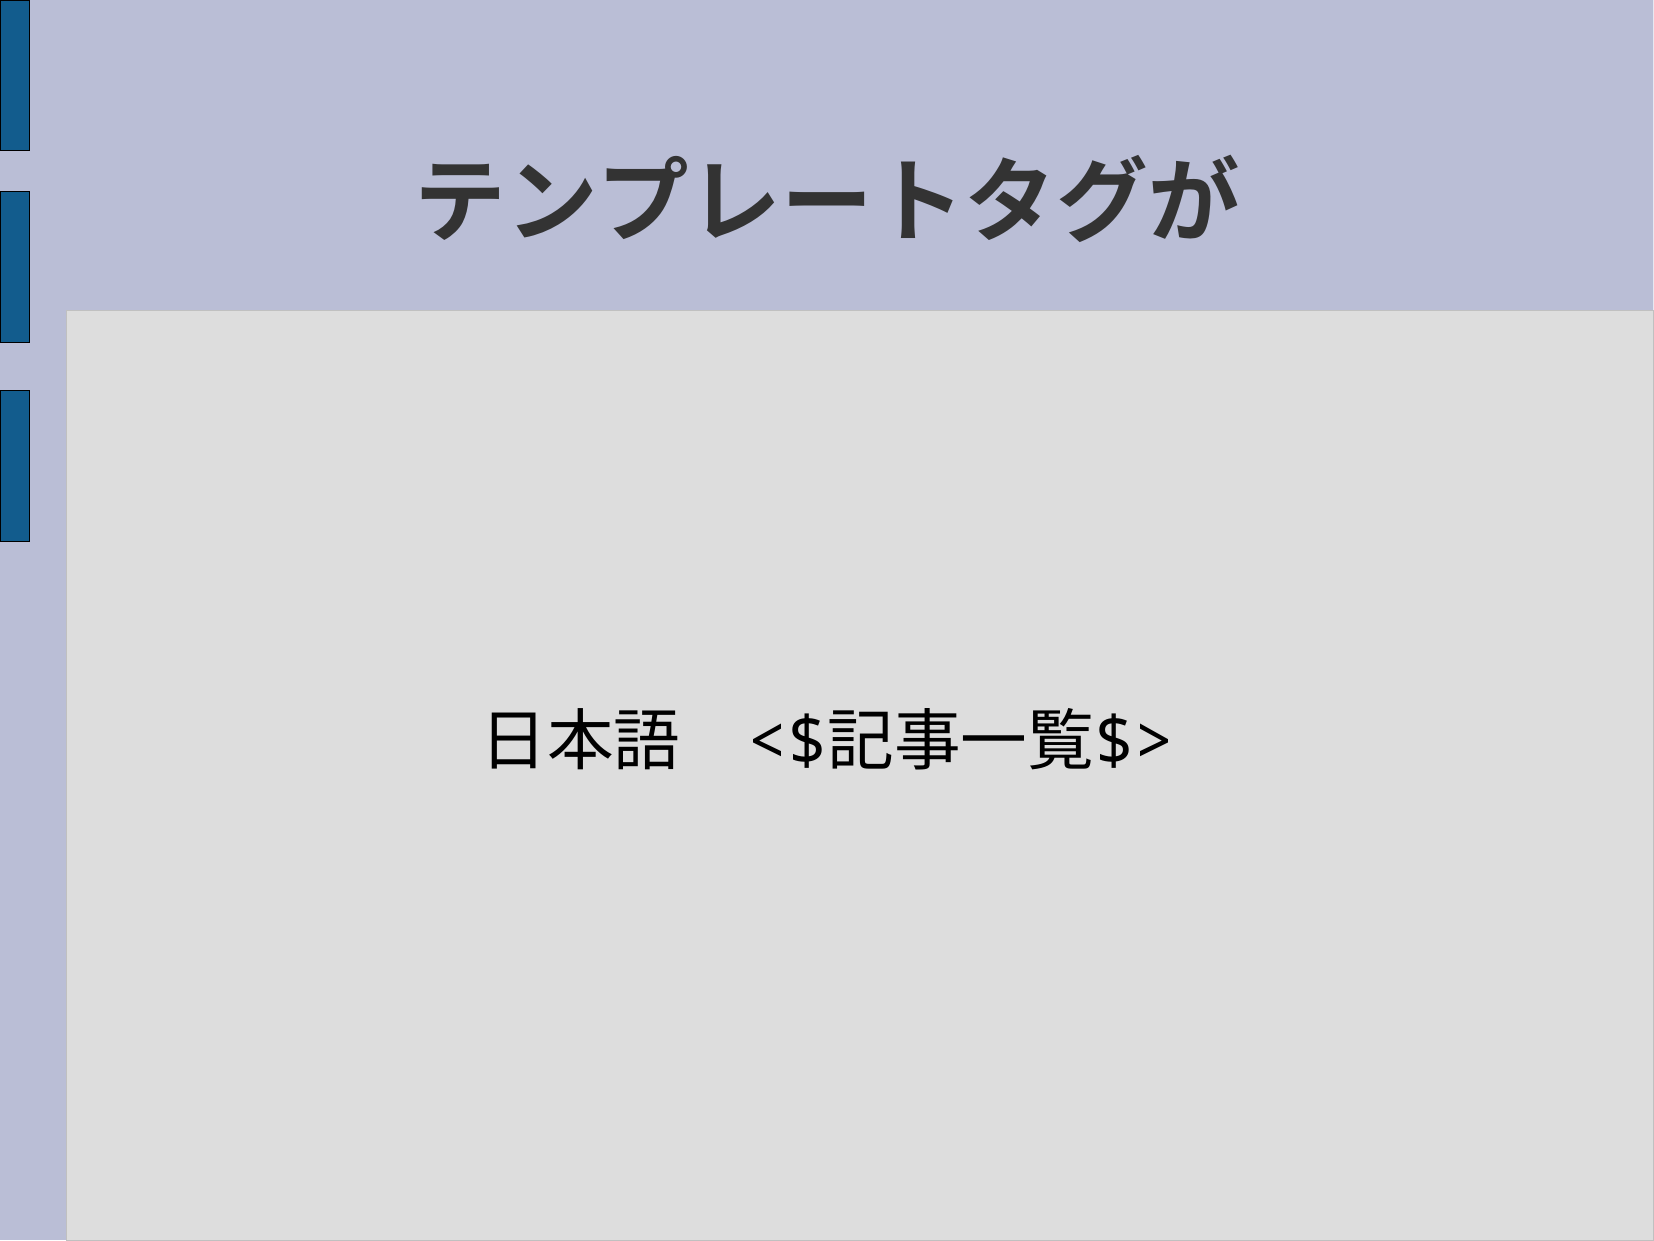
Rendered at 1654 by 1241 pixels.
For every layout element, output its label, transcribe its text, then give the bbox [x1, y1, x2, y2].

title テンプレートタグが [121, 98, 1534, 291]
subtitle 日本語 <$記事一覧$> [121, 352, 1534, 1119]
